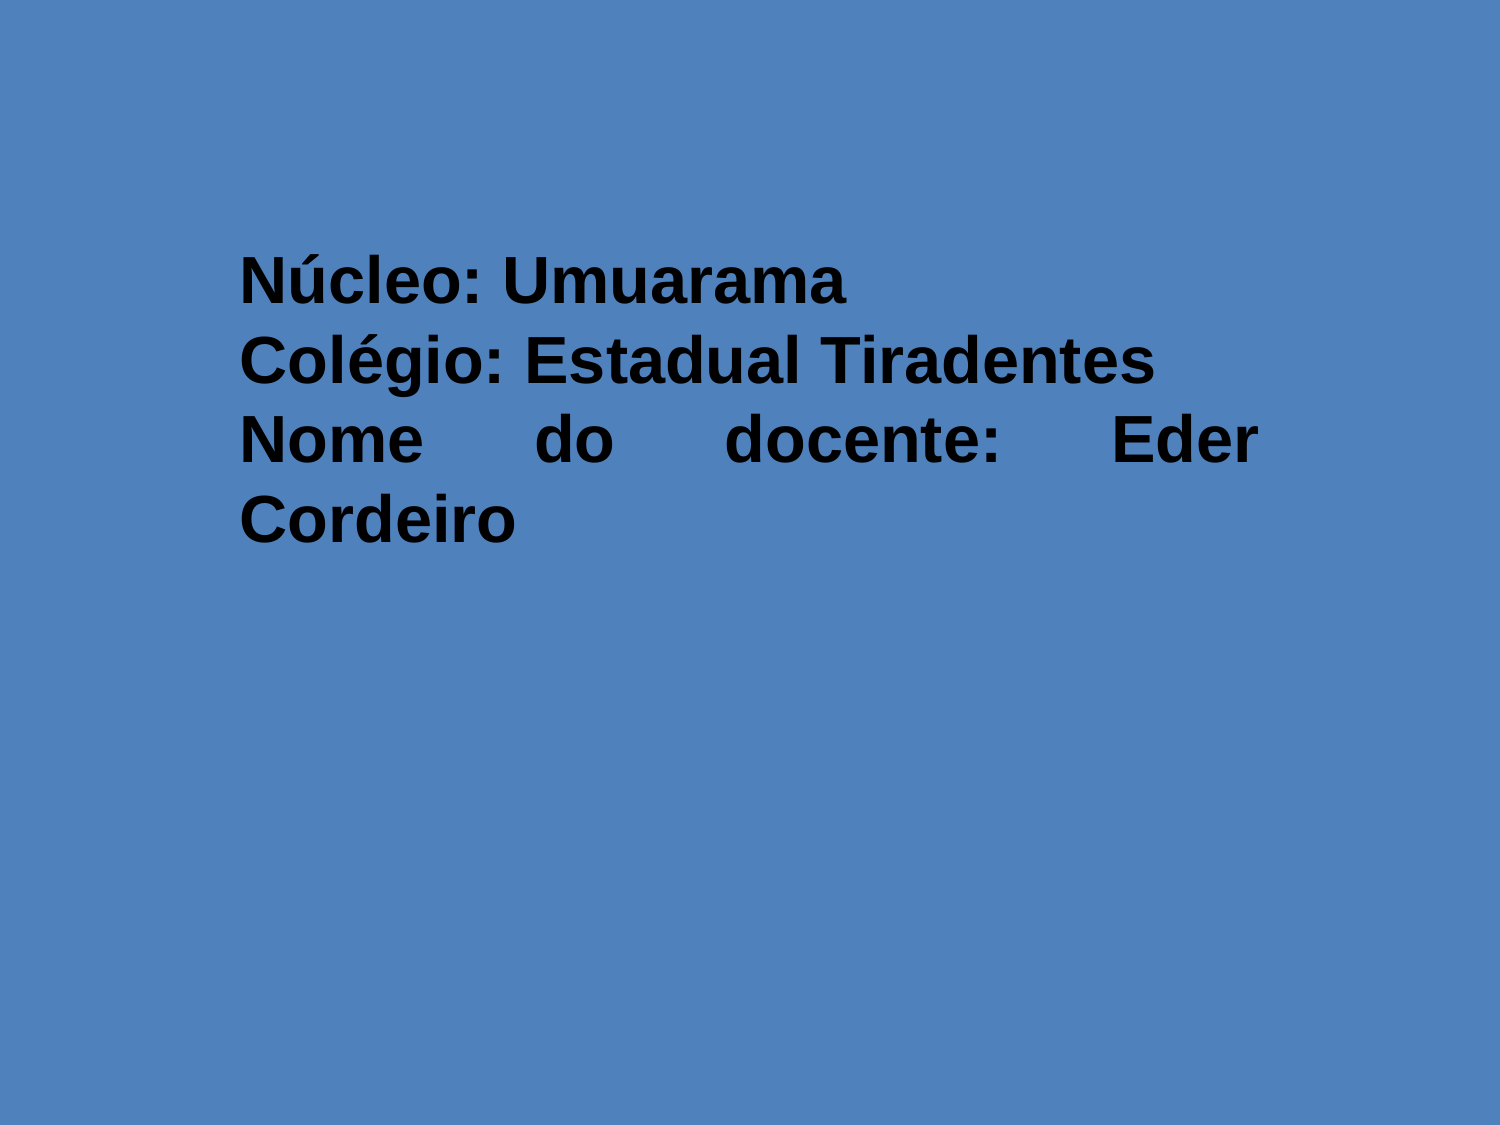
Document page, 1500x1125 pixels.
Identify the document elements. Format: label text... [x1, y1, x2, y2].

subtitle Núcleo: Umuarama Colégio: Estadual Tiradentes Nome do docente: Eder Cordeiro [225, 149, 1275, 988]
